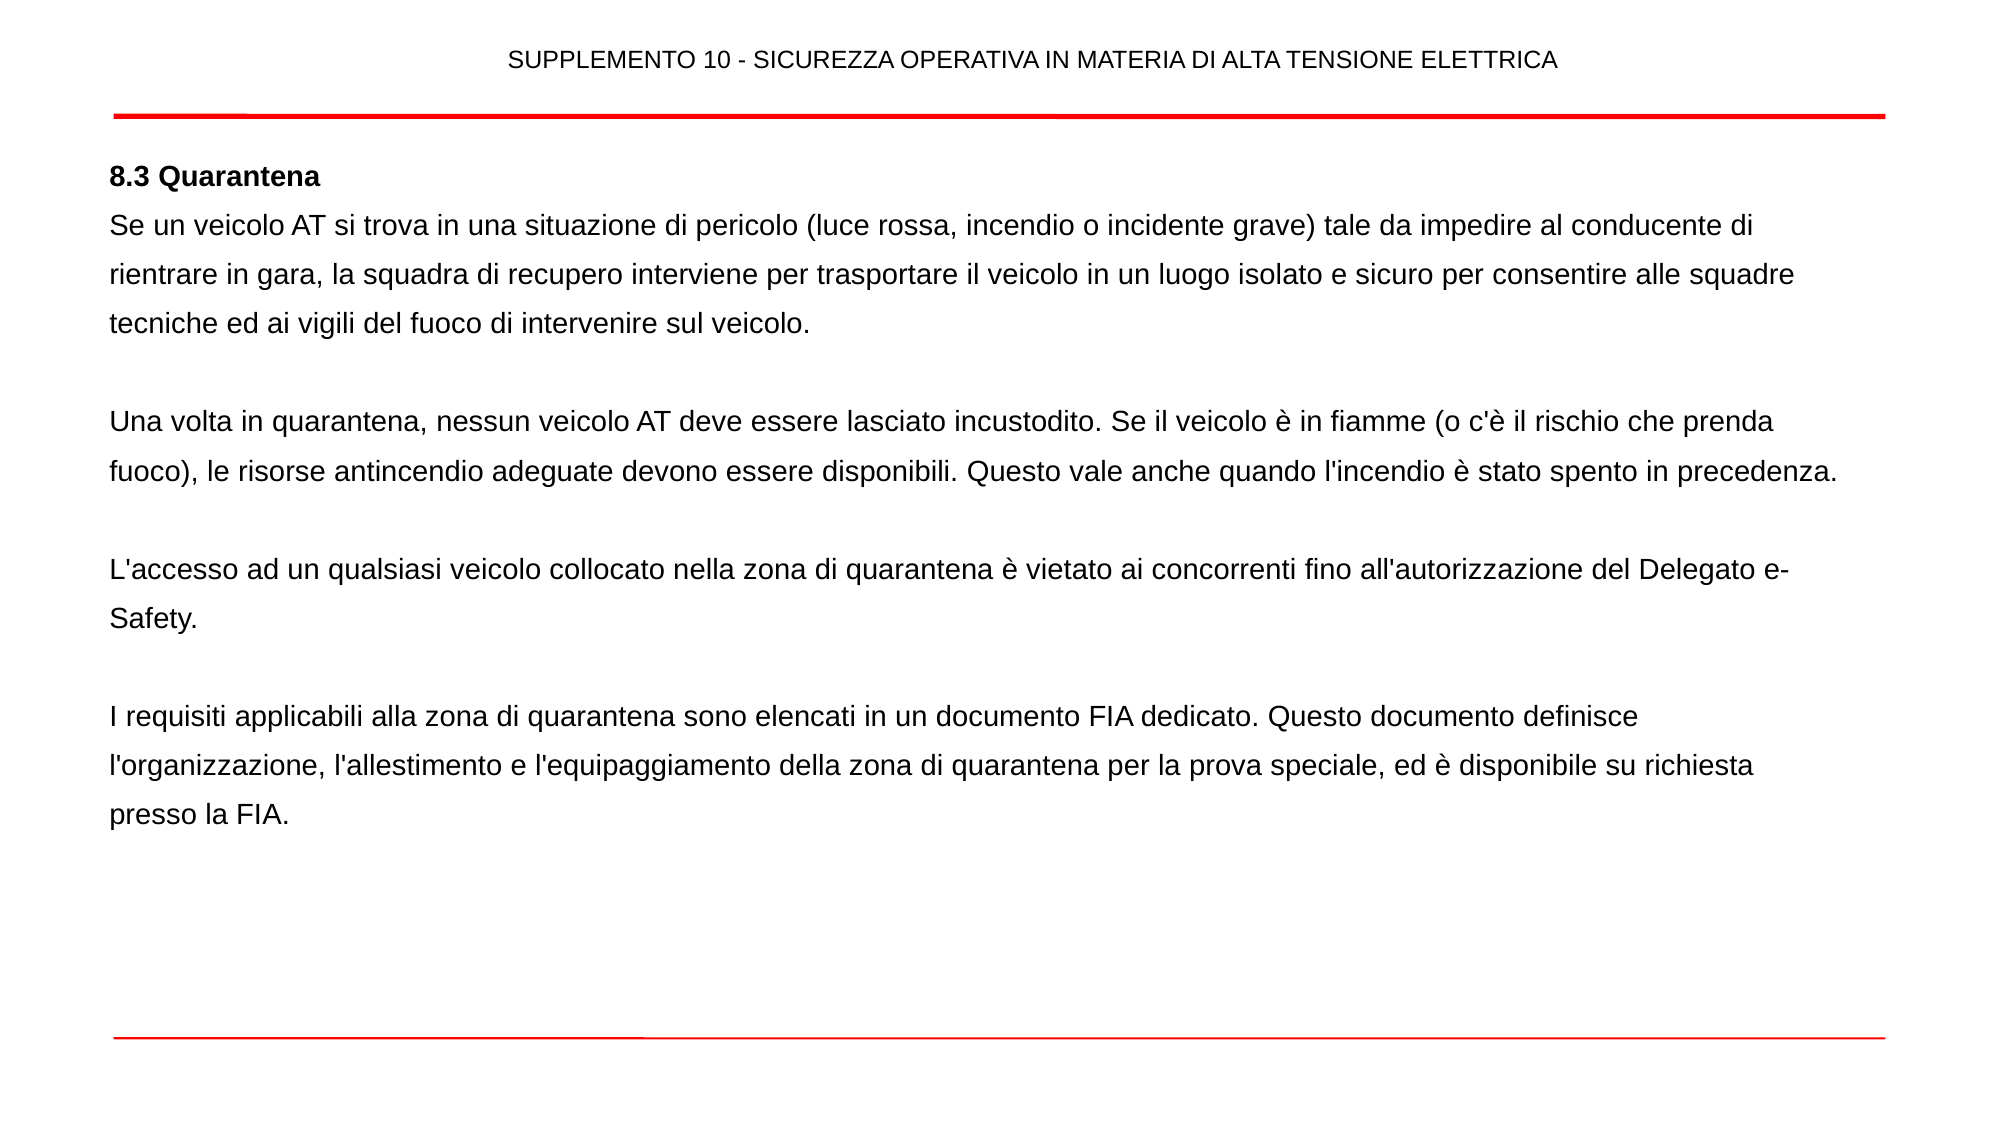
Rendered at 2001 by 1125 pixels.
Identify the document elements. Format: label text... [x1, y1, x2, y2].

text_box 8.3 Quarantena Se un veicolo AT si trova in una situazione di pericolo (luce rossa, incendio o incidente grave) tale da impedire al conducente di rientrare in gara, la squadra di recupero interviene per trasportare il veicolo in un luogo isolato e sicuro per consentire alle squadre tecniche ed ai vigili del fuoco di intervenire sul veicolo. Una volta in quarantena, nessun veicolo AT deve essere lasciato incustodito. Se il veicolo è in fiamme (o c'è il rischio che prenda fuoco), le risorse antincendio adeguate devono essere disponibili. Questo vale anche quando l'incendio è stato spento in precedenza. L'accesso ad un qualsiasi veicolo collocato nella zona di quarantena è vietato ai concorrenti fino all'autorizzazione del Delegato e-Safety. I requisiti applicabili alla zona di quarantena sono elencati in un documento FIA dedicato. Questo documento definisce l'organizzazione, l'allestimento e l'equipaggiamento della zona di quarantena per la prova speciale, ed è disponibile su richiesta presso la FIA. [94, 135, 1867, 839]
text_box SUPPLEMENTO 10 - SICUREZZA OPERATIVA IN MATERIA DI ALTA TENSIONE ELETTRICA [173, 38, 1895, 82]
